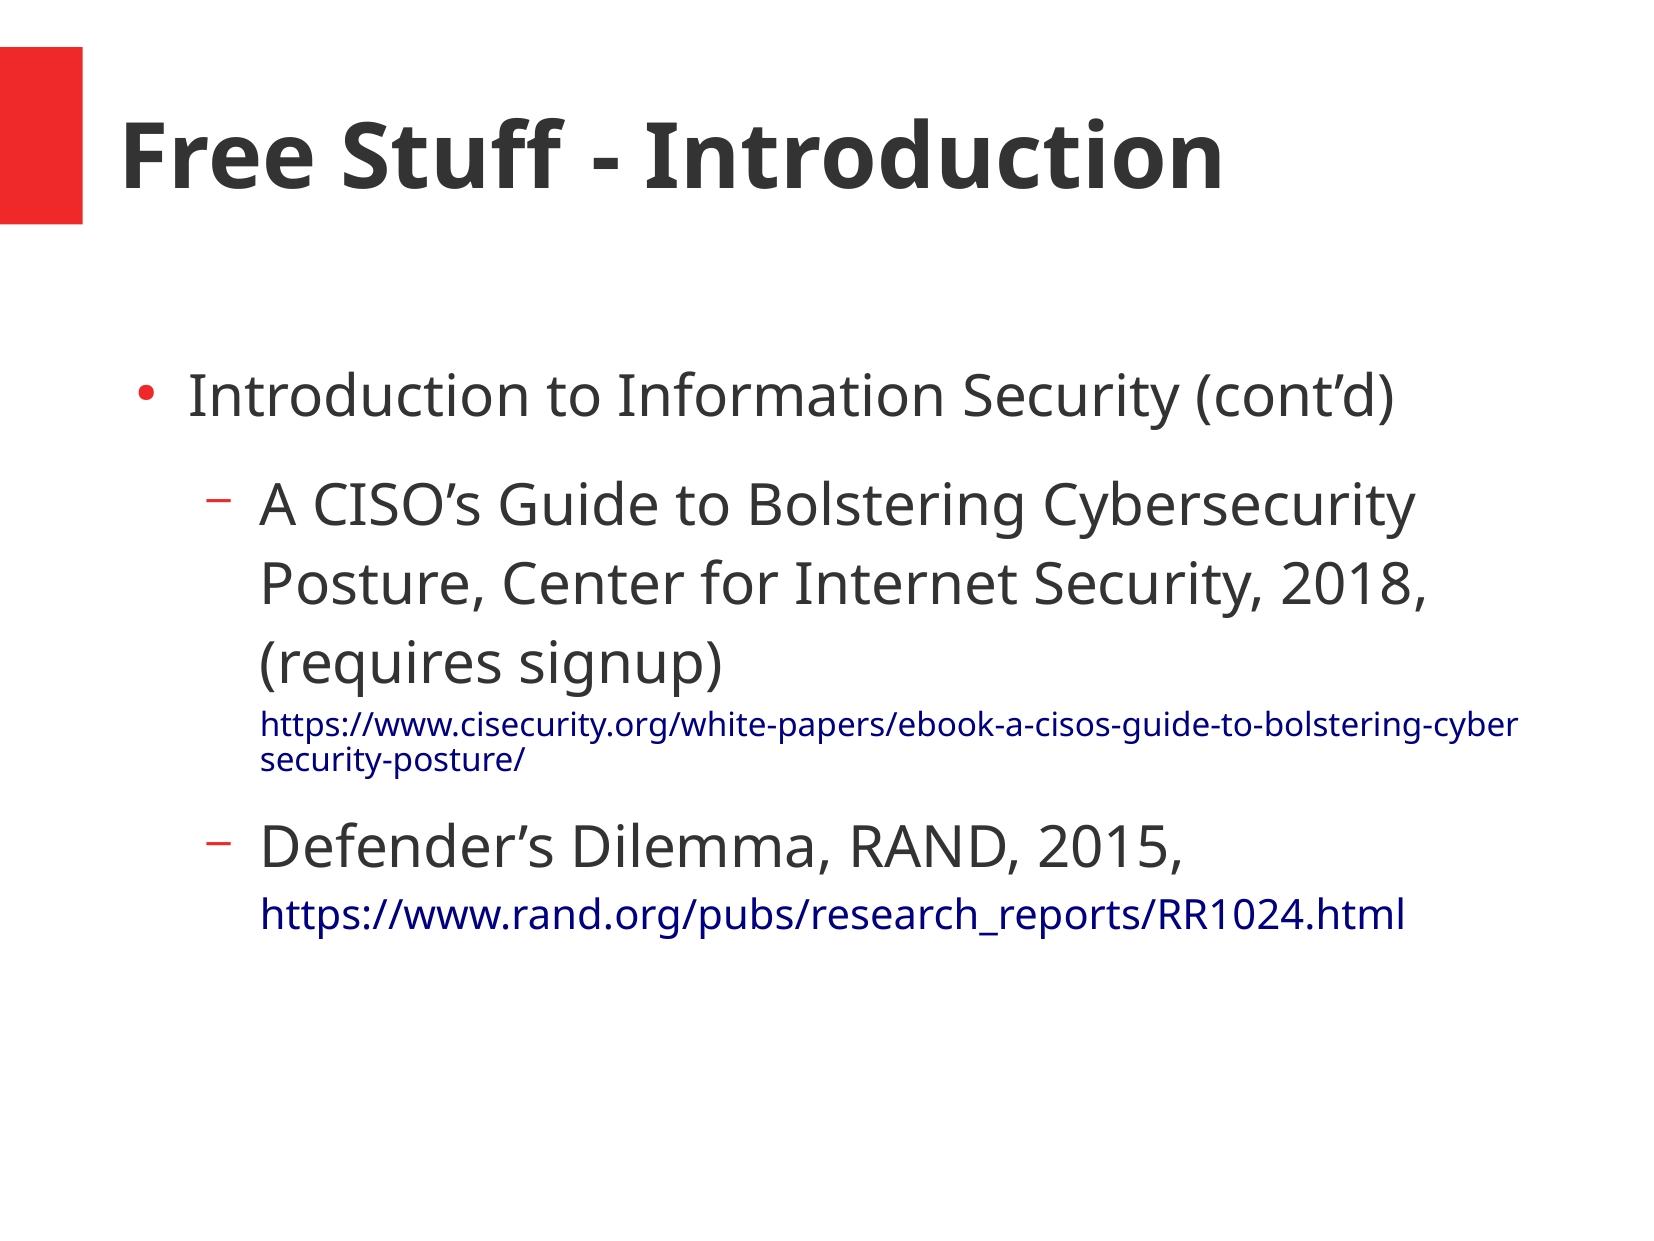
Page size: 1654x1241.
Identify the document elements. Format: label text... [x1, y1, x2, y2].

title Free Stuff - Introduction [118, 49, 1571, 257]
list Introduction to Information Security (cont’d) A CISO’s Guide to Bolstering Cybersecurity Posture, Center for Internet Security, 2018, (requires signup) https://www.cisecurity.org/white-papers/ebook-a-cisos-guide-to-bolstering-cybersecurity-posture/ Defender’s Dilemma, RAND, 2015, https://www.rand.org/pubs/research_reports/RR1024.html [118, 354, 1536, 1074]
